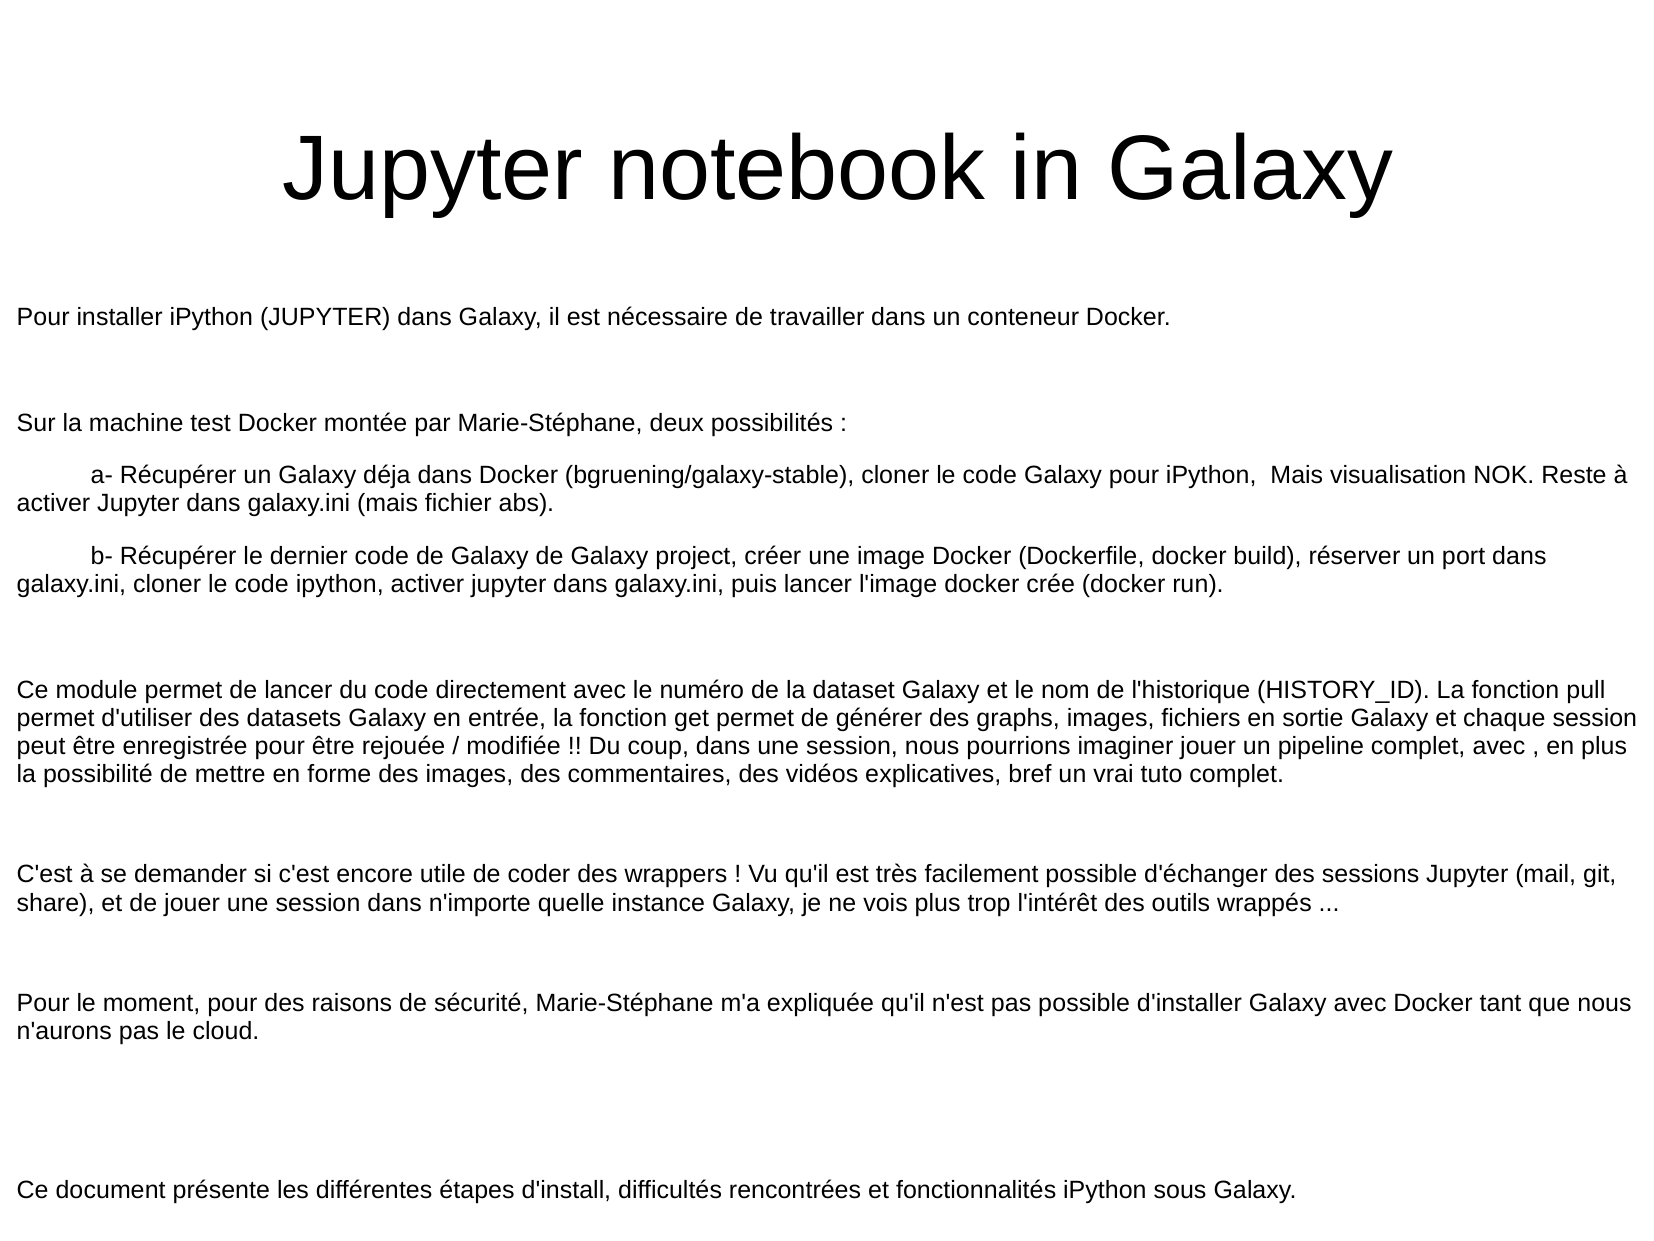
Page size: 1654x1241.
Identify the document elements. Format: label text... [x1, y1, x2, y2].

title Jupyter notebook in Galaxy [94, 64, 1583, 272]
text_box Pour installer iPython (JUPYTER) dans Galaxy, il est nécessaire de travailler dans un conteneur Docker. Sur la machine test Docker montée par Marie-Stéphane, deux possibilités : a- Récupérer un Galaxy déja dans Docker (bgruening/galaxy-stable), cloner le code Galaxy pour iPython, Mais visualisation NOK. Reste à activer Jupyter dans galaxy.ini (mais fichier abs). b- Récupérer le dernier code de Galaxy de Galaxy project, créer une image Docker (Dockerfile, docker build), réserver un port dans galaxy.ini, cloner le code ipython, activer jupyter dans galaxy.ini, puis lancer l'image docker crée (docker run). Ce module permet de lancer du code directement avec le numéro de la dataset Galaxy et le nom de l'historique (HISTORY_ID). La fonction pull permet d'utiliser des datasets Galaxy en entrée, la fonction get permet de générer des graphs, images, fichiers en sortie Galaxy et chaque session peut être enregistrée pour être rejouée / modifiée !! Du coup, dans une session, nous pourrions imaginer jouer un pipeline complet, avec , en plus la possibilité de mettre en forme des images, des commentaires, des vidéos explicatives, bref un vrai tuto complet. C'est à se demander si c'est encore utile de coder des wrappers ! Vu qu'il est très facilement possible d'échanger des sessions Jupyter (mail, git, share), et de jouer une session dans n'importe quelle instance Galaxy, je ne vois plus trop l'intérêt des outils wrappés ... Pour le moment, pour des raisons de sécurité, Marie-Stéphane m'a expliquée qu'il n'est pas possible d'installer Galaxy avec Docker tant que nous n'aurons pas le cloud. Ce document présente les différentes étapes d'install, difficultés rencontrées et fonctionnalités iPython sous Galaxy. [1, 295, 1654, 1211]
